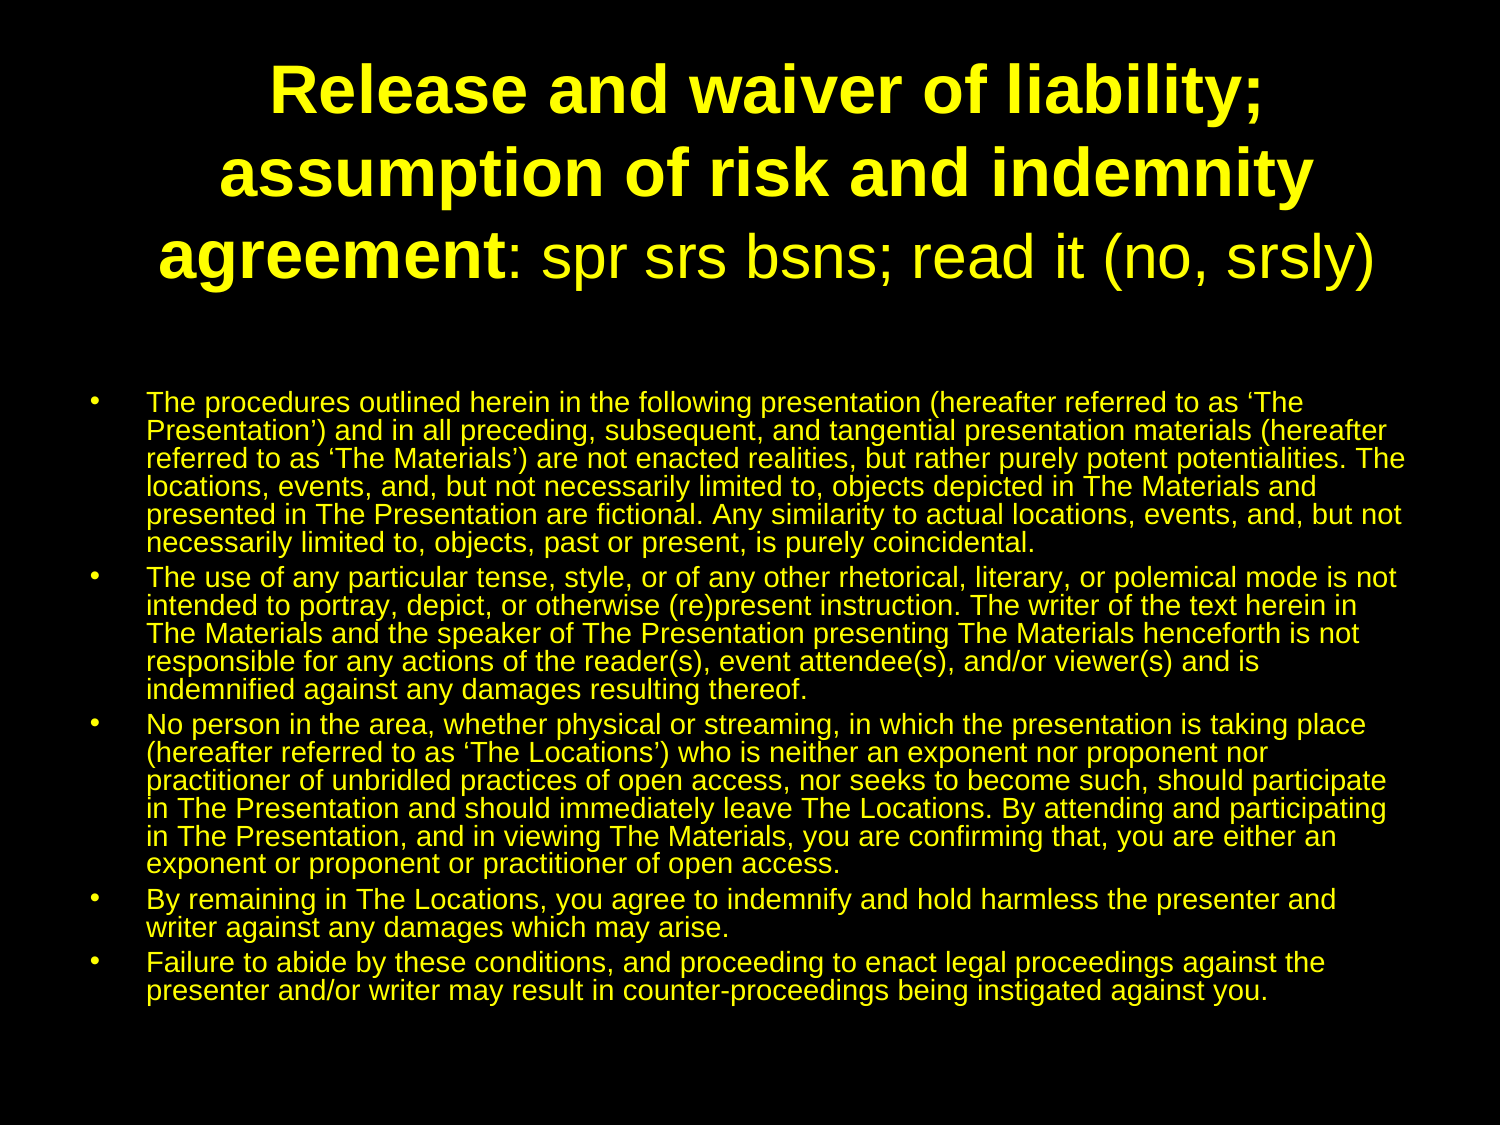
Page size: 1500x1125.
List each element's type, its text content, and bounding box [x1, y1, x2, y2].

title Release and waiver of liability; assumption of risk and indemnity agreement: spr srs bsns; read it (no, srsly) [75, 37, 1426, 301]
list The procedures outlined herein in the following presentation (hereafter referred to as ‘The Presentation’) and in all preceding, subsequent, and tangential presentation materials (hereafter referred to as ‘The Materials’) are not enacted realities, but rather purely potent potentialities. The locations, events, and, but not necessarily limited to, objects depicted in The Materials and presented in The Presentation are fictional. Any similarity to actual locations, events, and, but not necessarily limited to, objects, past or present, is purely coincidental. The use of any particular tense, style, or of any other rhetorical, literary, or polemical mode is not intended to portray, depict, or otherwise (re)present instruction. The writer of the text herein in The Materials and the speaker of The Presentation presenting The Materials henceforth is not responsible for any actions of the reader(s), event attendee(s), and/or viewer(s) and is indemnified against any damages resulting thereof. No person in the area, whether physical or streaming, in which the presentation is taking place (hereafter referred to as ‘The Locations’) who is neither an exponent nor proponent nor practitioner of unbridled practices of open access, nor seeks to become such, should participate in The Presentation and should immediately leave The Locations. By attending and participating in The Presentation, and in viewing The Materials, you are confirming that, you are either an exponent or proponent or practitioner of open access. By remaining in The Locations, you agree to indemnify and hold harmless the presenter and writer against any damages which may arise. Failure to abide by these conditions, and proceeding to enact legal proceedings against the presenter and/or writer may result in counter-proceedings being instigated against you. [75, 382, 1426, 1125]
